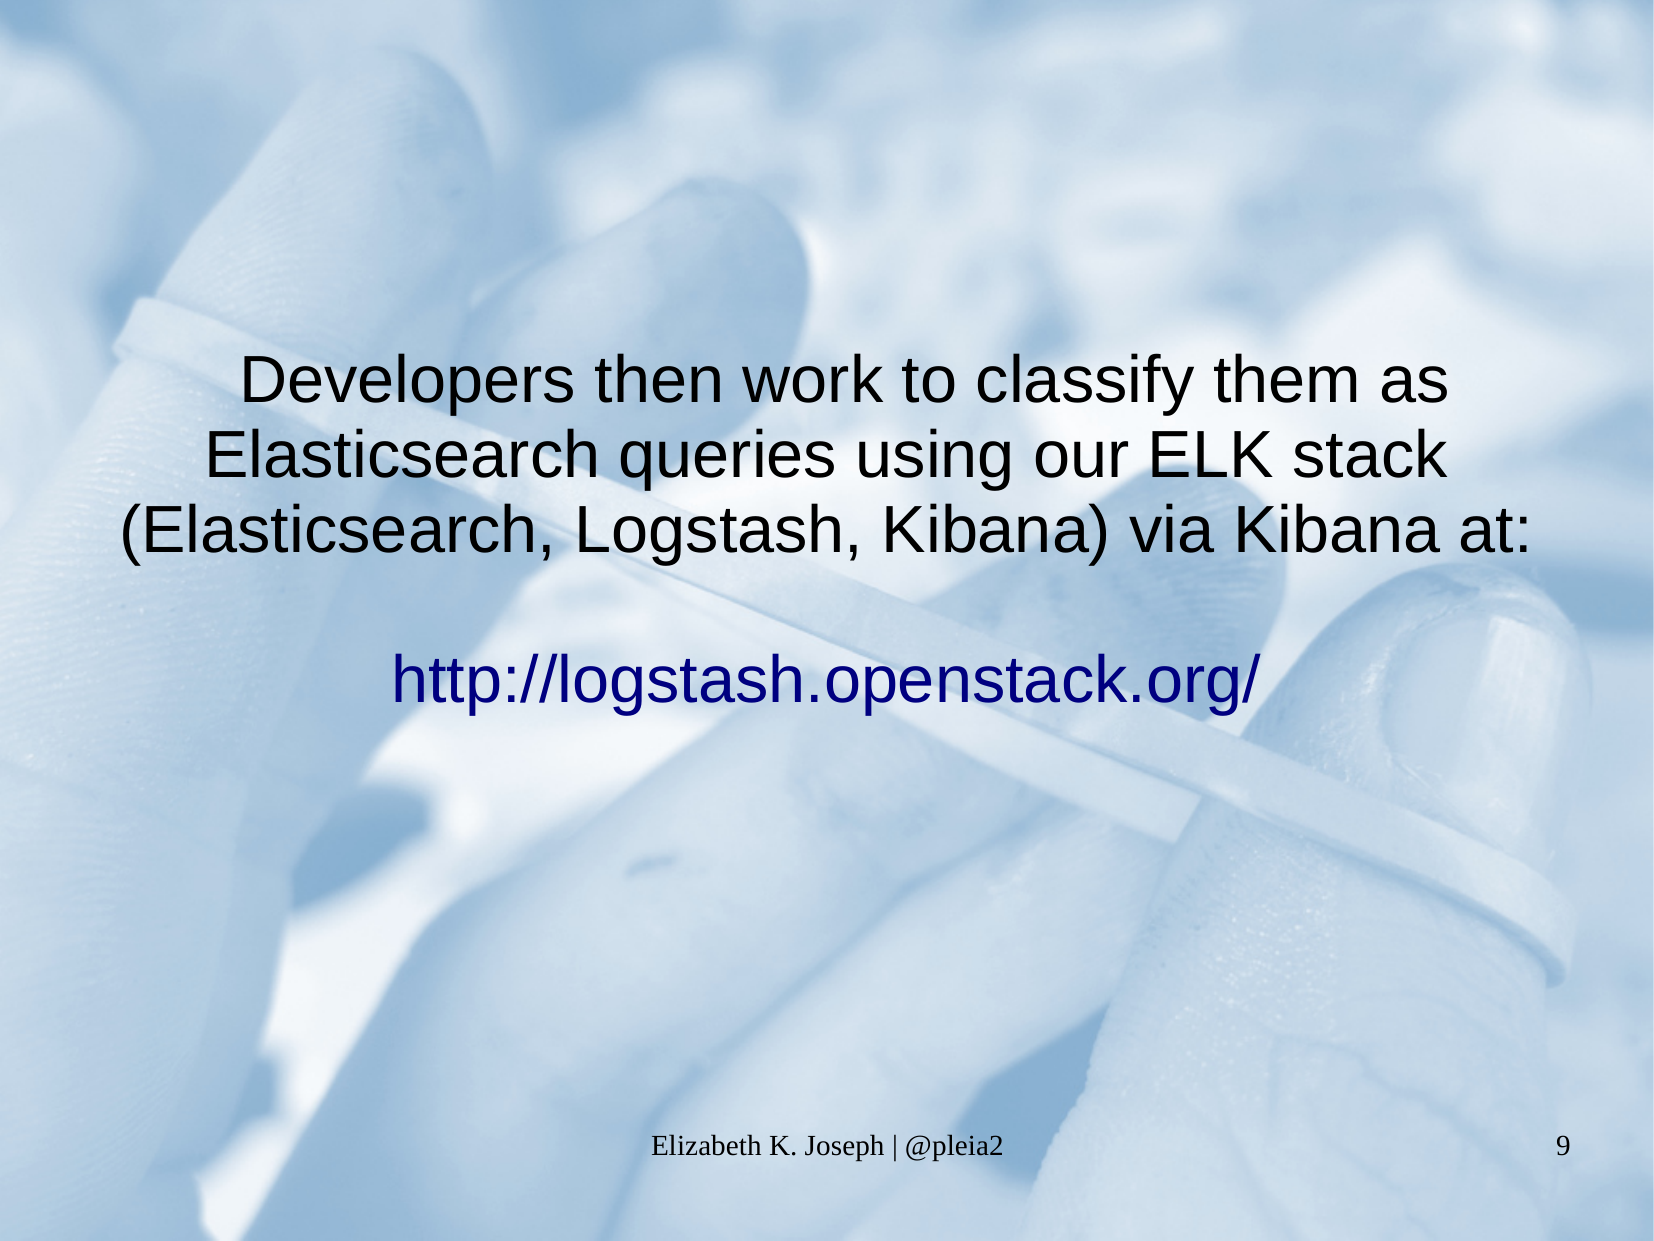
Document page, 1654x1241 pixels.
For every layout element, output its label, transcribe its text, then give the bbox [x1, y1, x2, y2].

picture [0, 0, 1654, 1241]
subtitle Developers then work to classify them as Elasticsearch queries using our ELK stack (Elasticsearch, Logstash, Kibana) via Kibana at: http://logstash.openstack.org/ [82, 49, 1571, 1010]
